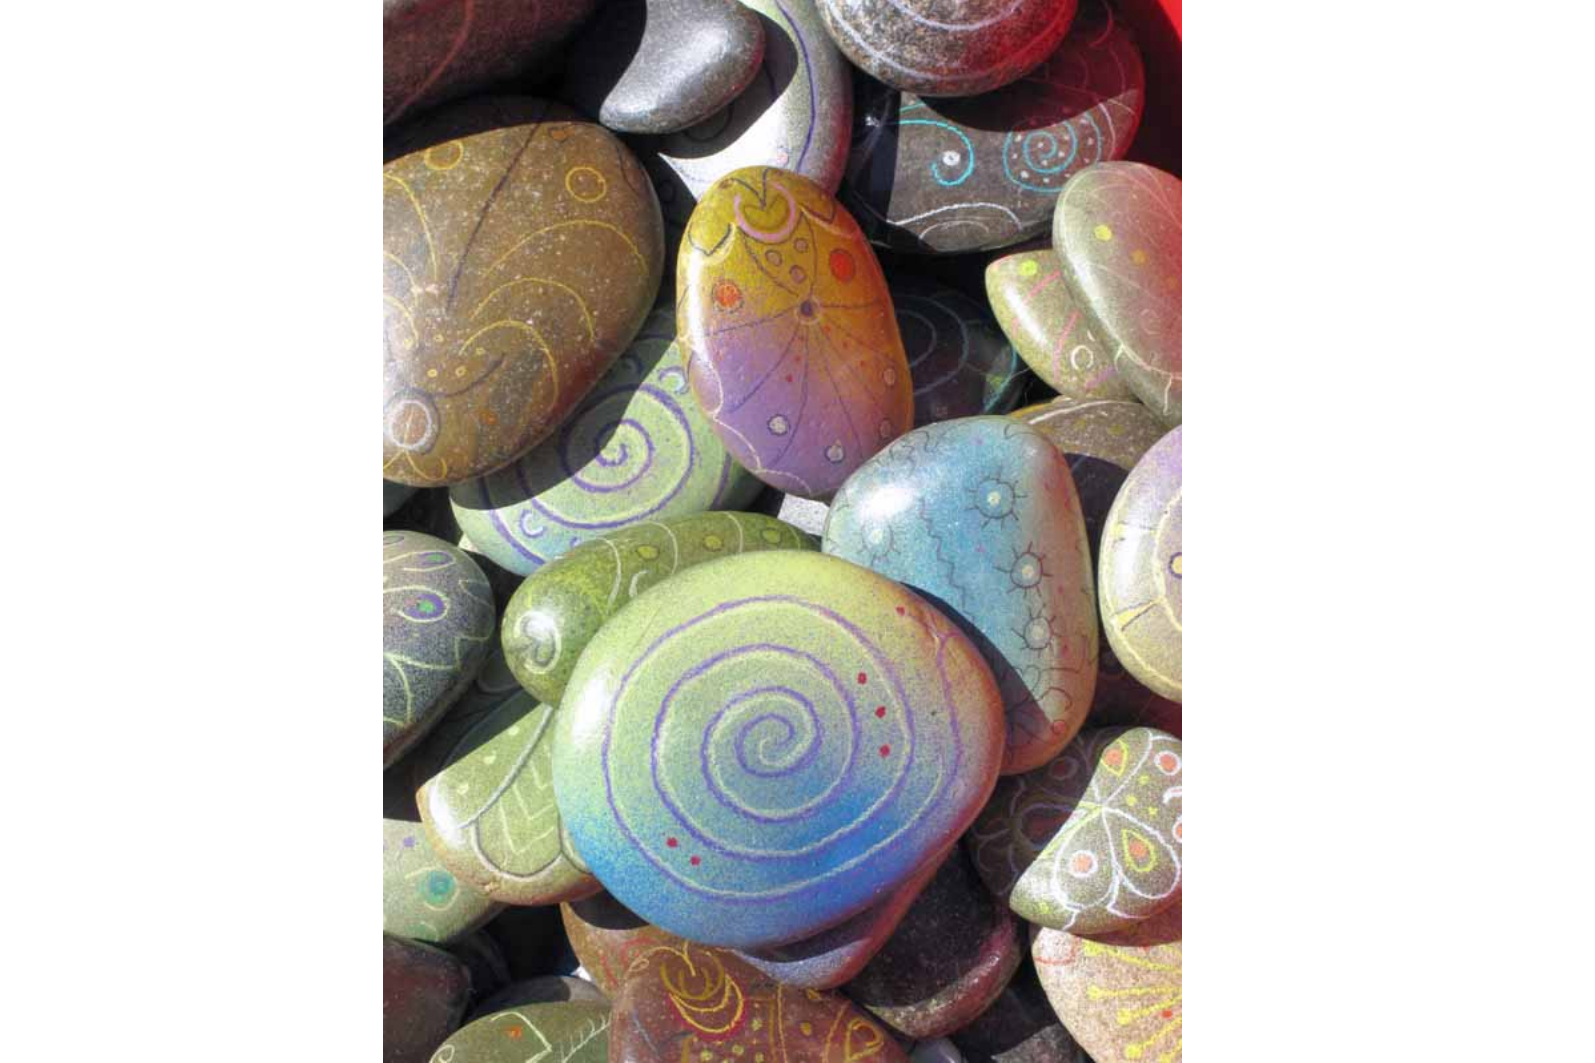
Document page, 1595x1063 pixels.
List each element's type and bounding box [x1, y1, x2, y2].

picture [383, 0, 1182, 1063]
